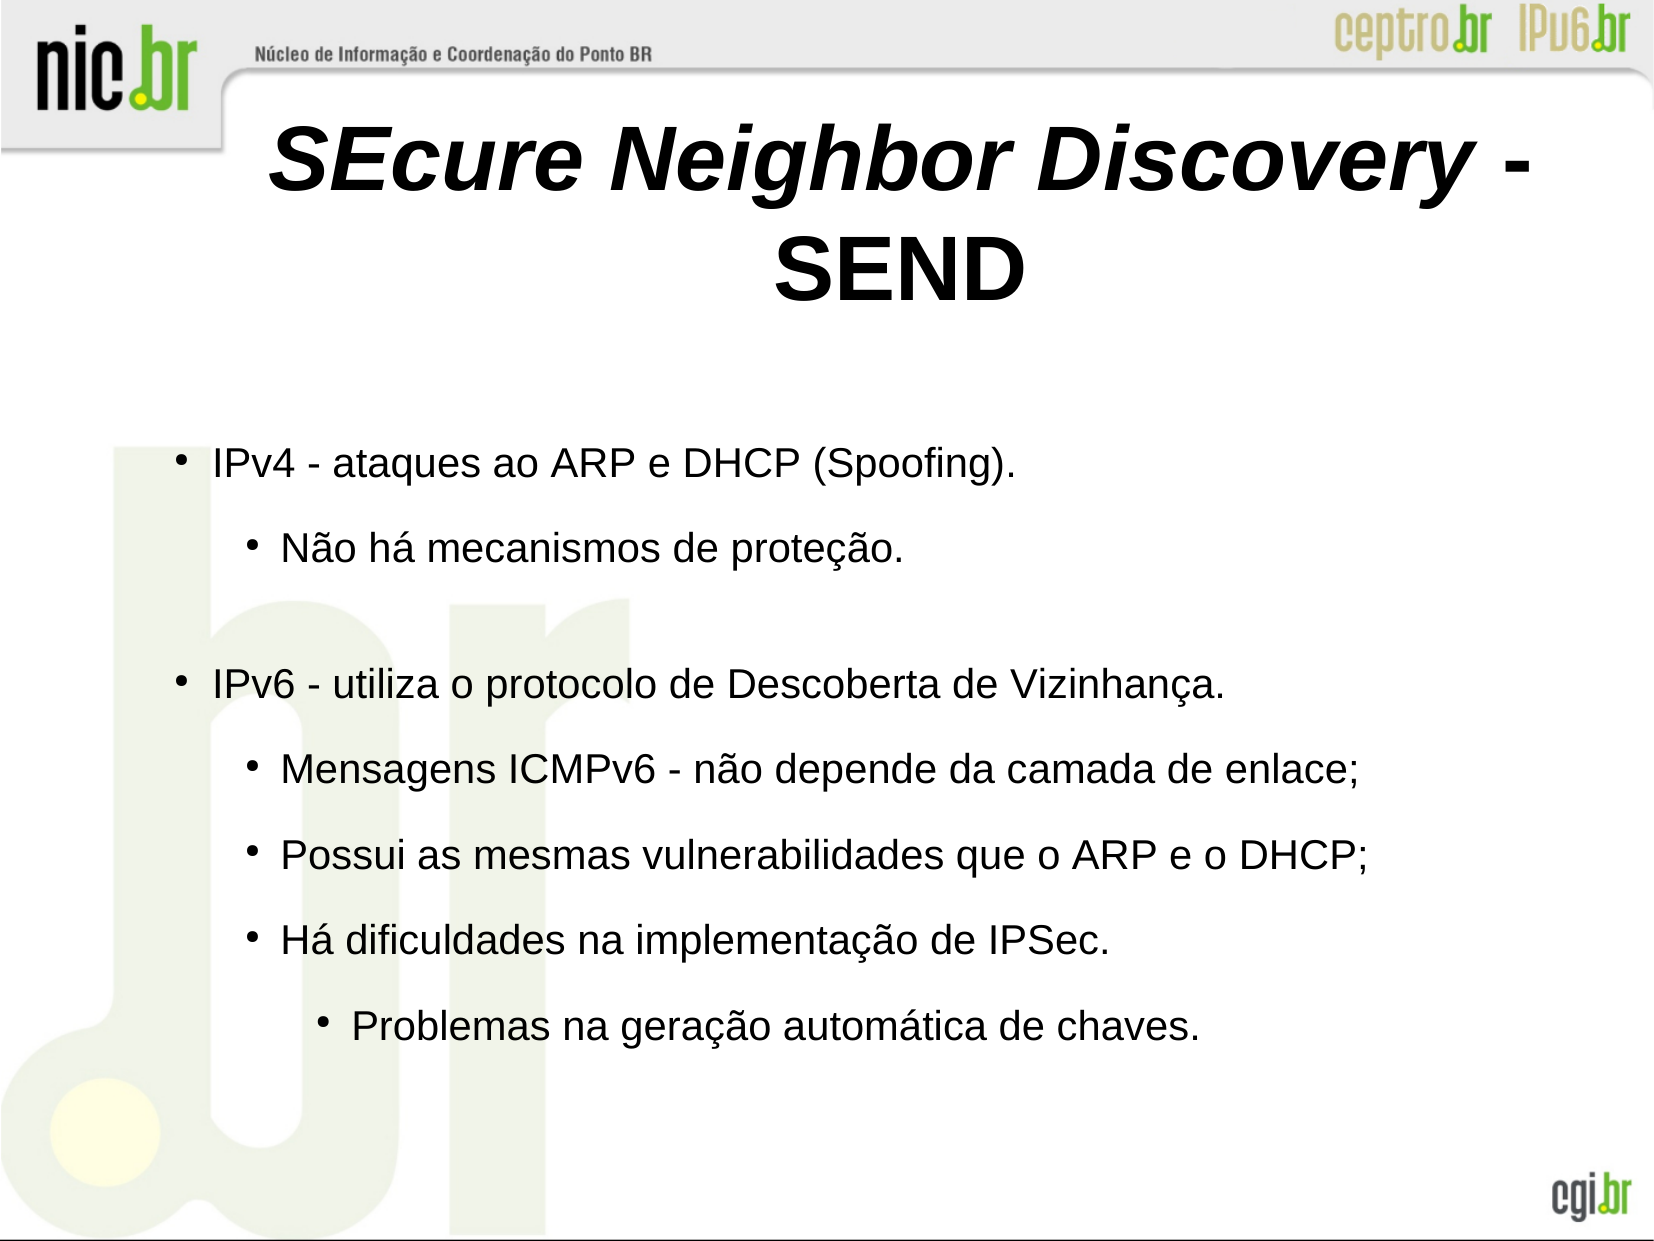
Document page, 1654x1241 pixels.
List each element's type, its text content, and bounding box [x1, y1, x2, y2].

text_box IPv4 - ataques ao ARP e DHCP (Spoofing). Não há mecanismos de proteção. IPv6 - utiliza o protocolo de Descoberta de Vizinhança. Mensagens ICMPv6 - não depende da camada de enlace; Possui as mesmas vulnerabilidades que o ARP e o DHCP; Há dificuldades na implementação de IPSec. Problemas na geração automática de chaves. [159, 428, 1495, 978]
text_box SEcure Neighbor Discovery - SEND [147, 91, 1654, 210]
picture [0, 0, 1654, 1241]
